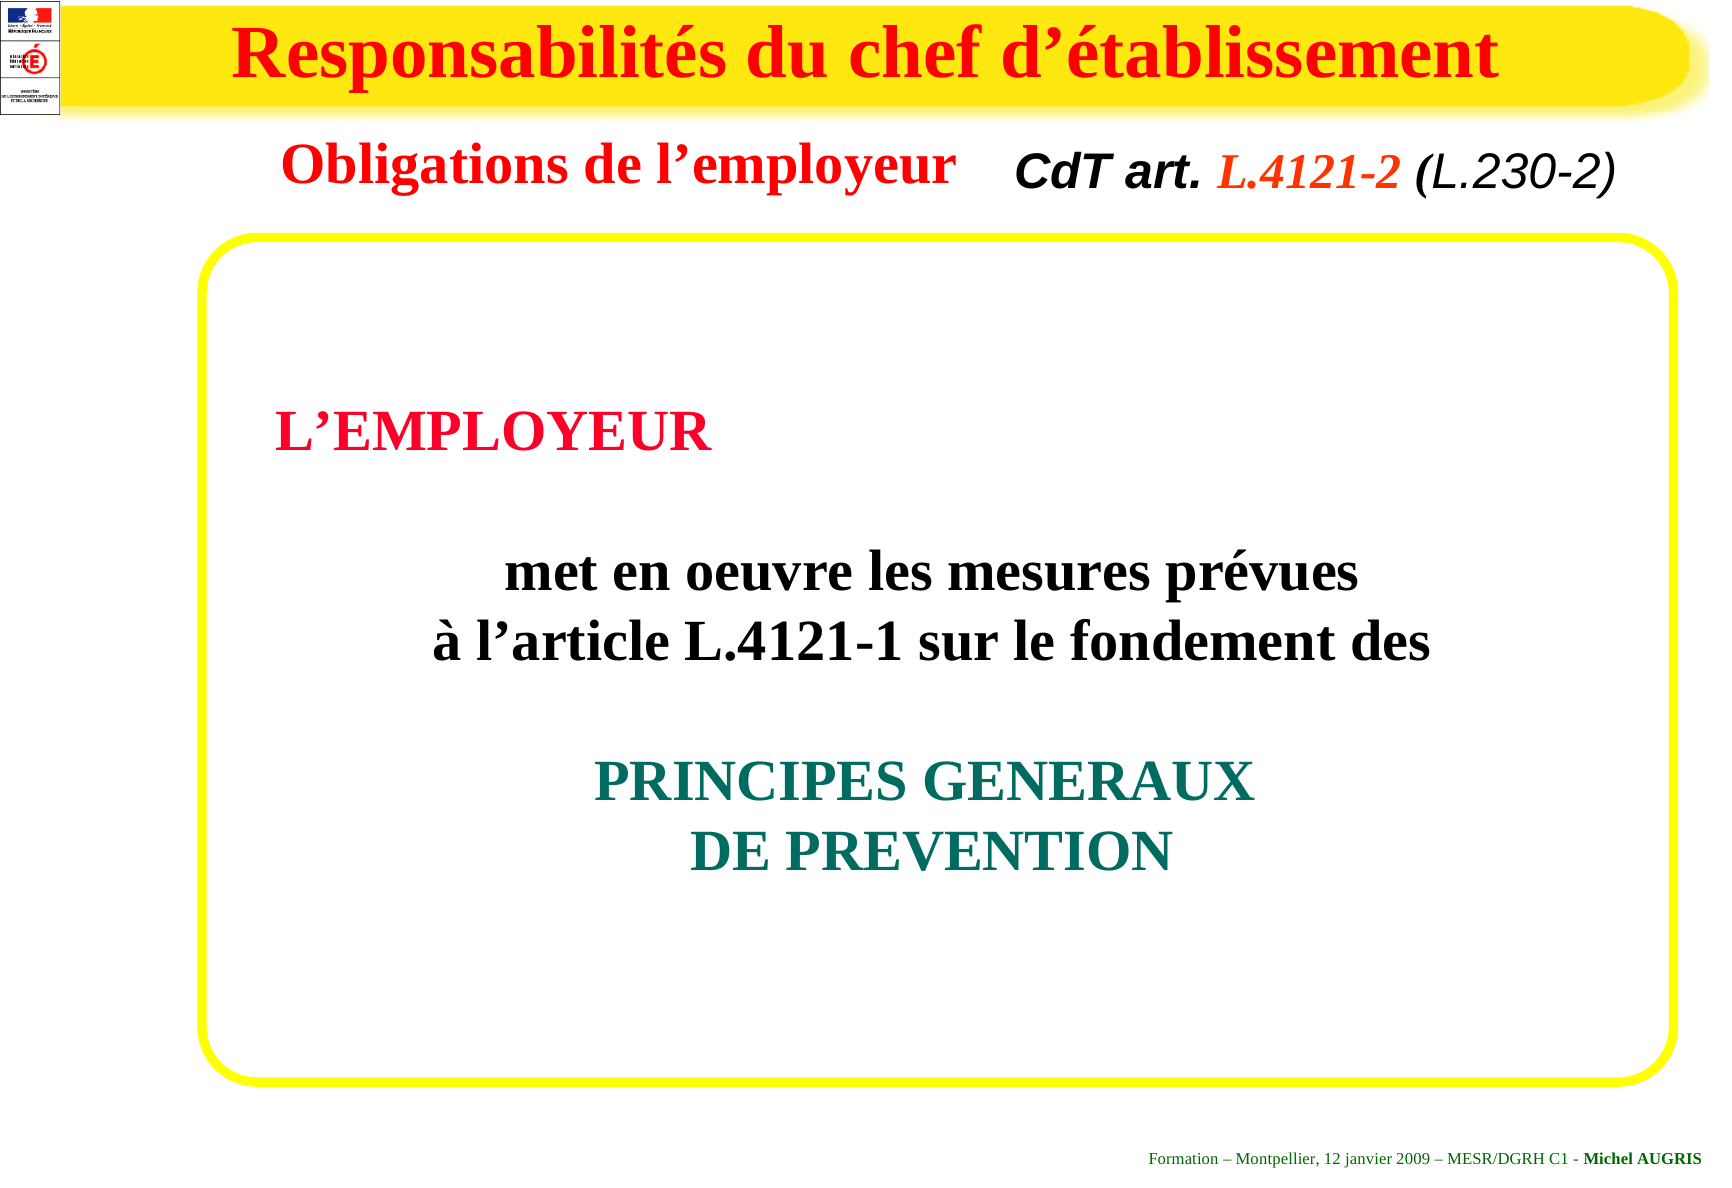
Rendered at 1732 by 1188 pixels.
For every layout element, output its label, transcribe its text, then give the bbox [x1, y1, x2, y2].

text_box Responsabilités du chef d’établissement [217, 0, 1516, 100]
text_box L’EMPLOYEUR met en oeuvre les mesures prévues à l’article L.4121-1 sur le fondement des PRINCIPES GENERAUX DE PREVENTION [260, 384, 1605, 890]
text_box CdT art. L.4121-2 (L.230-2) [999, 130, 1633, 207]
text_box Obligations de l’employeur [265, 117, 973, 202]
picture [0, 0, 1710, 121]
